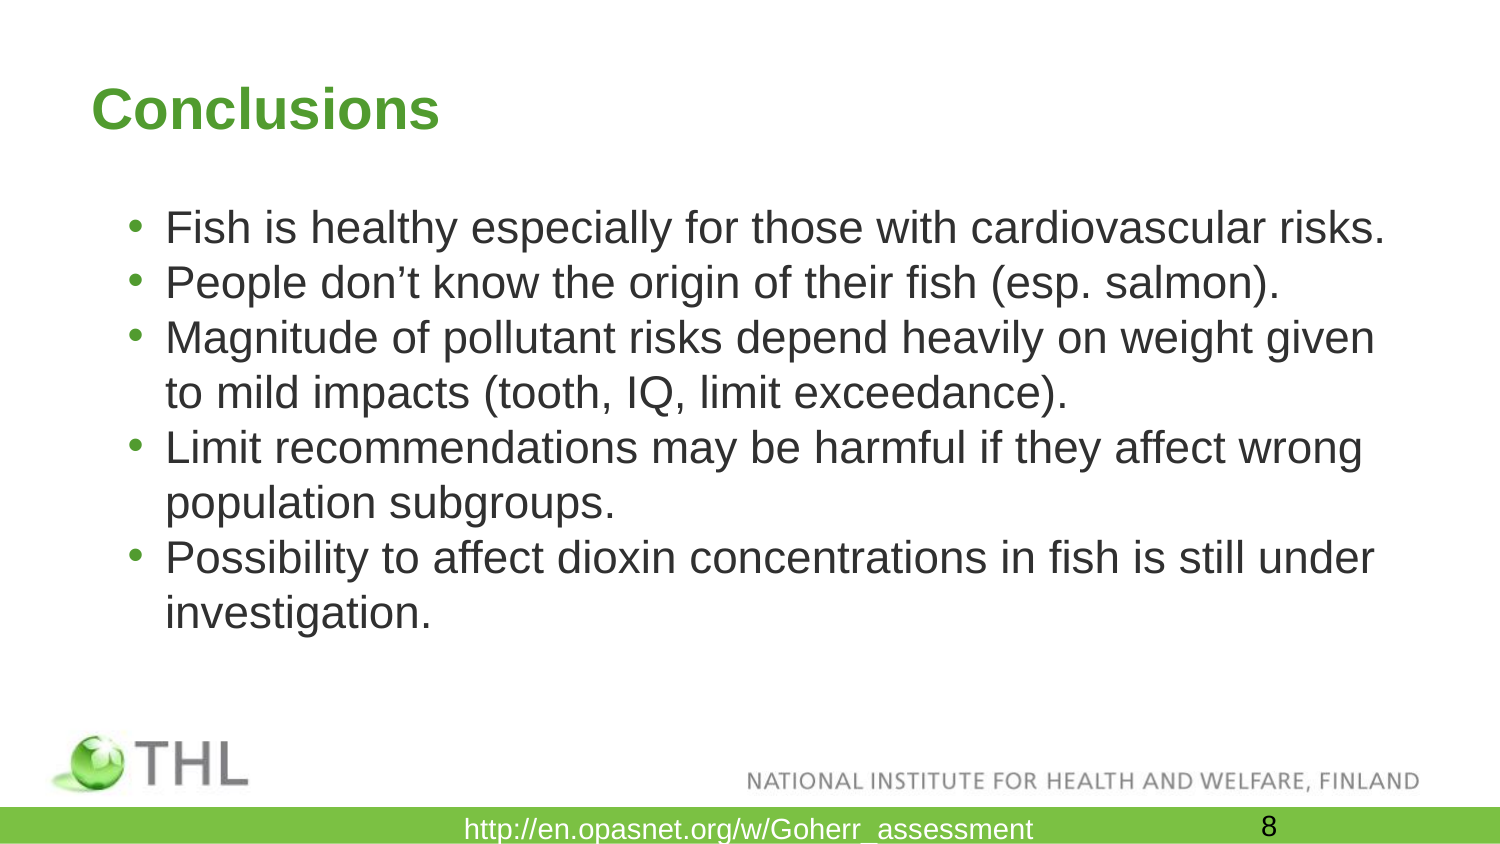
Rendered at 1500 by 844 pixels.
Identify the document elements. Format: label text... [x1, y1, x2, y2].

slide_number <number> [1246, 811, 1424, 839]
list Fish is healthy especially for those with cardiovascular risks. People don’t know the origin of their fish (esp. salmon). Magnitude of pollutant risks depend heavily on weight given to mild impacts (tooth, IQ, limit exceedance). Limit recommendations may be harmful if they affect wrong population subgroups. Possibility to affect dioxin concentrations in fish is still under investigation. [75, 182, 1424, 724]
picture [715, 763, 1465, 801]
title Conclusions [76, 32, 1424, 156]
picture [24, 719, 275, 803]
